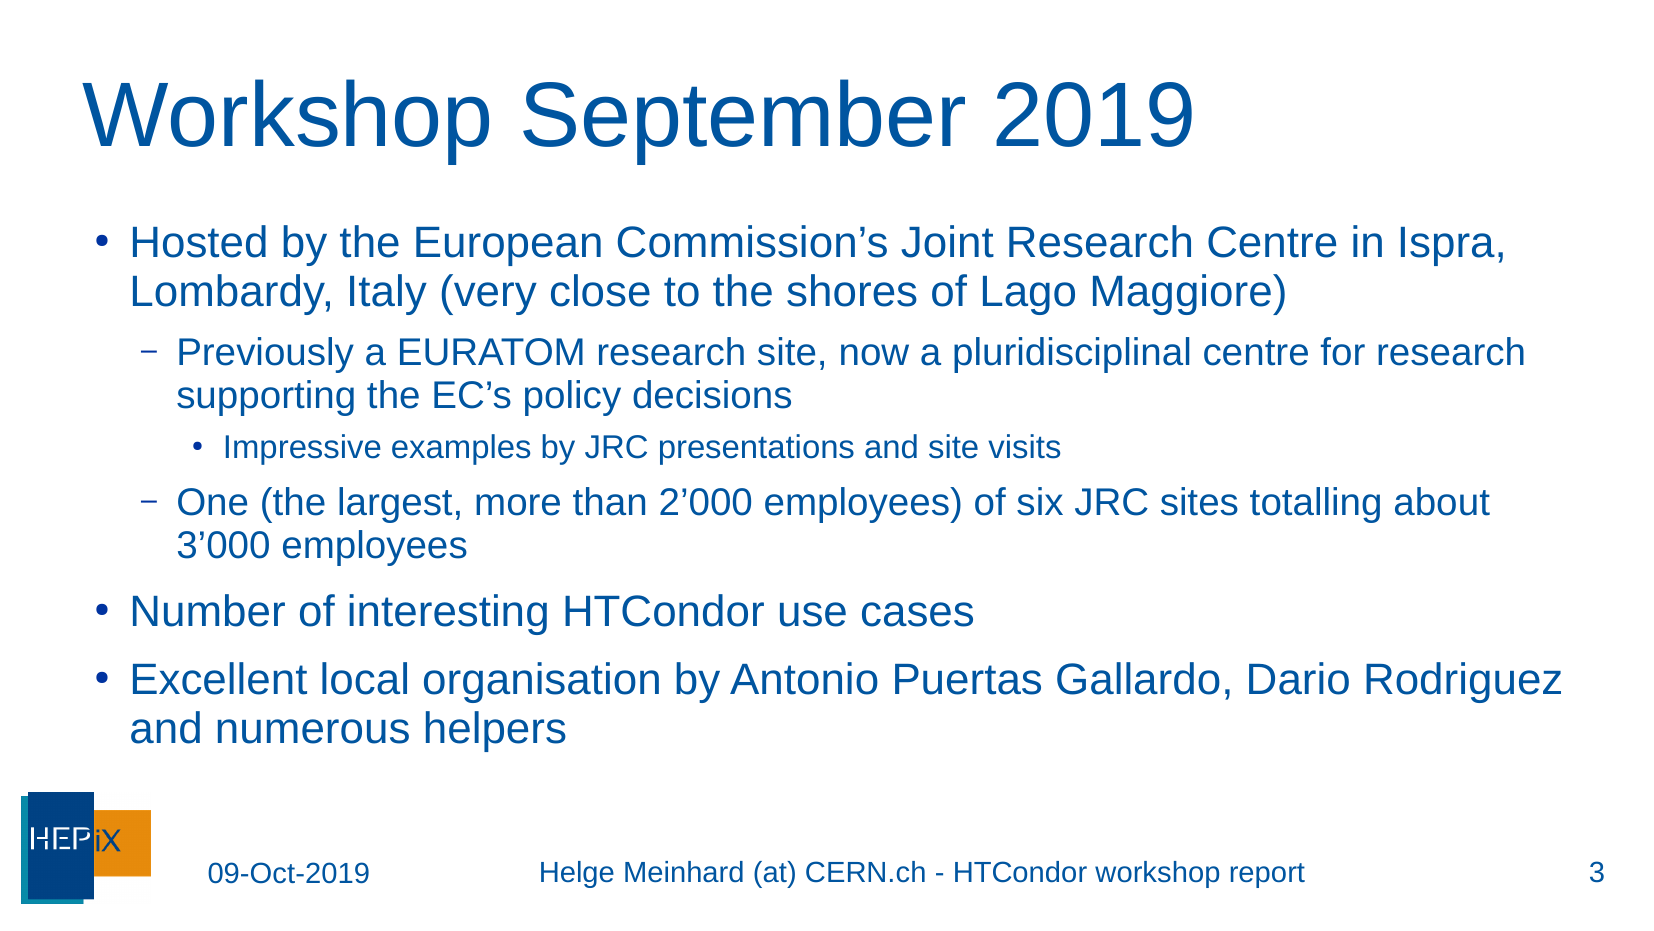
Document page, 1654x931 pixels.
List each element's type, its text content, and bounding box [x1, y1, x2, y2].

title Workshop September 2019 [82, 37, 1571, 193]
list Hosted by the European Commission’s Joint Research Centre in Ispra, Lombardy, Italy (very close to the shores of Lago Maggiore) Previously a EURATOM research site, now a pluridisciplinal centre for research supporting the EC’s policy decisions Impressive examples by JRC presentations and site visits One (the largest, more than 2’000 employees) of six JRC sites totalling about 3’000 employees Number of interesting HTCondor use cases Excellent local organisation by Antonio Puertas Gallardo, Dario Rodriguez and numerous helpers [82, 217, 1571, 757]
picture [21, 792, 151, 904]
